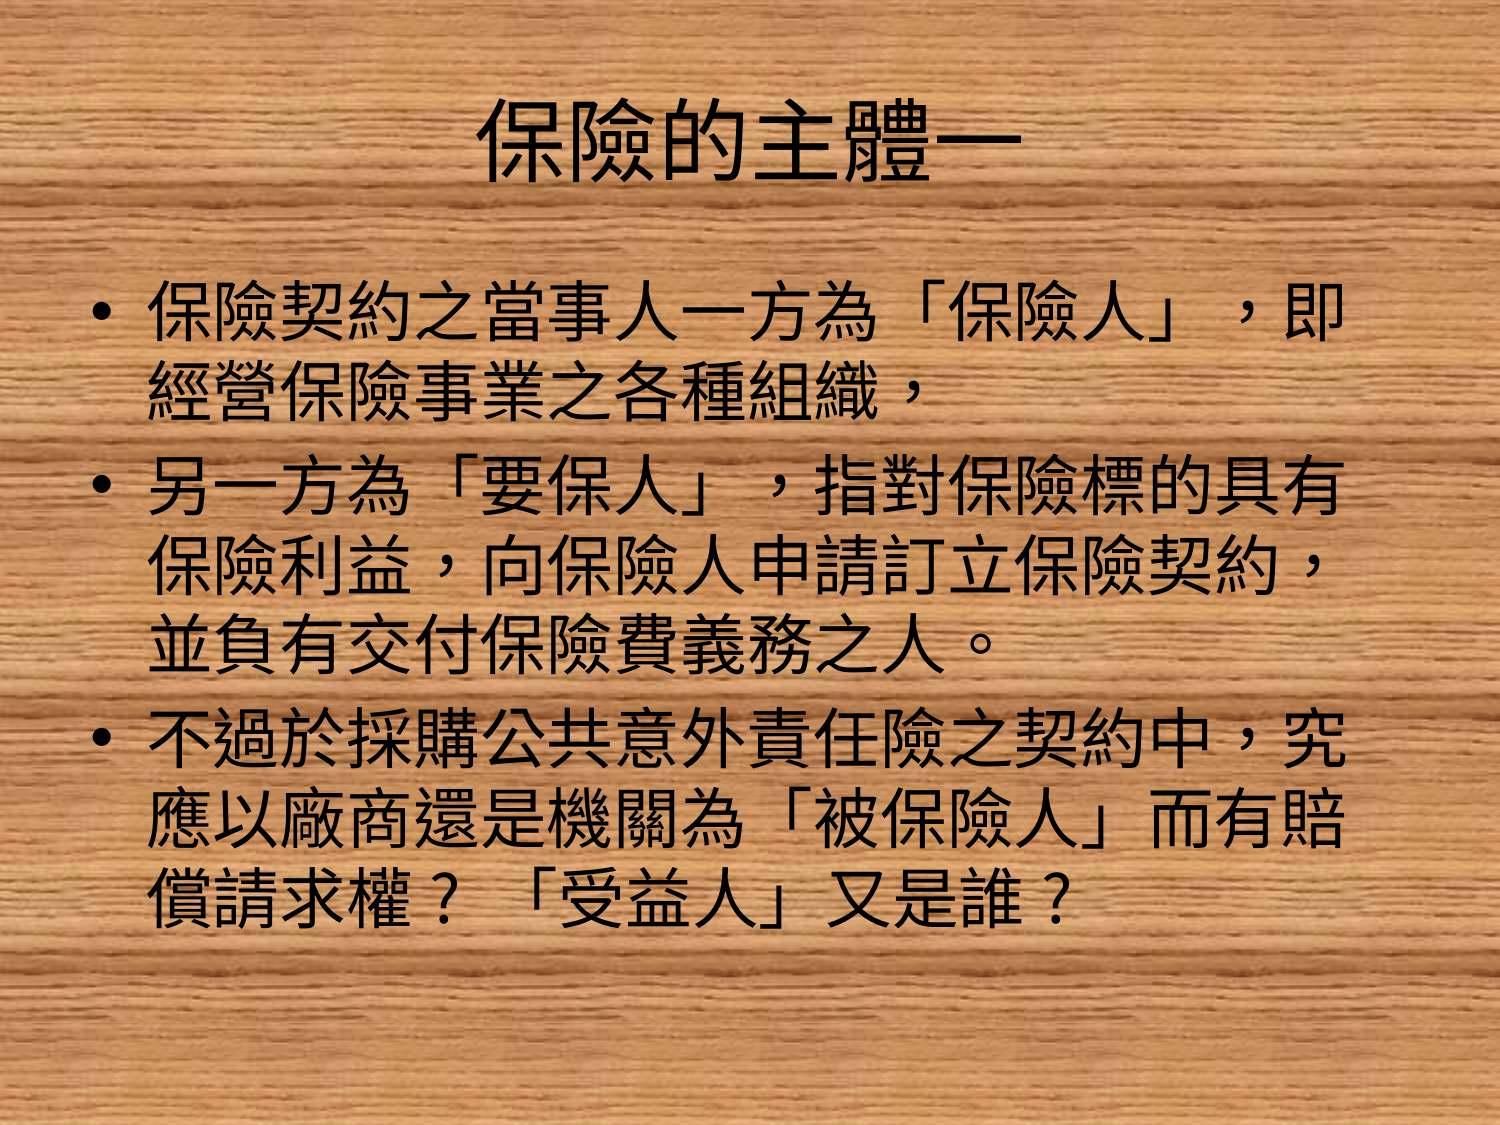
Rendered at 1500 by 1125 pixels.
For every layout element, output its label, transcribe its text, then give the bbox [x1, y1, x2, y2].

list 保險契約之當事人一方為「保險人」，即經營保險事業之各種組織， 另一方為「要保人」，指對保險標的具有保險利益，向保險人申請訂立保險契約，並負有交付保險費義務之人。 不過於採購公共意外責任險之契約中，究應以廠商還是機關為「被保險人」而有賠償請求權? 「受益人」又是誰? [75, 262, 1425, 1005]
picture [0, 0, 1500, 1125]
title 保險的主體一 [75, 45, 1425, 233]
